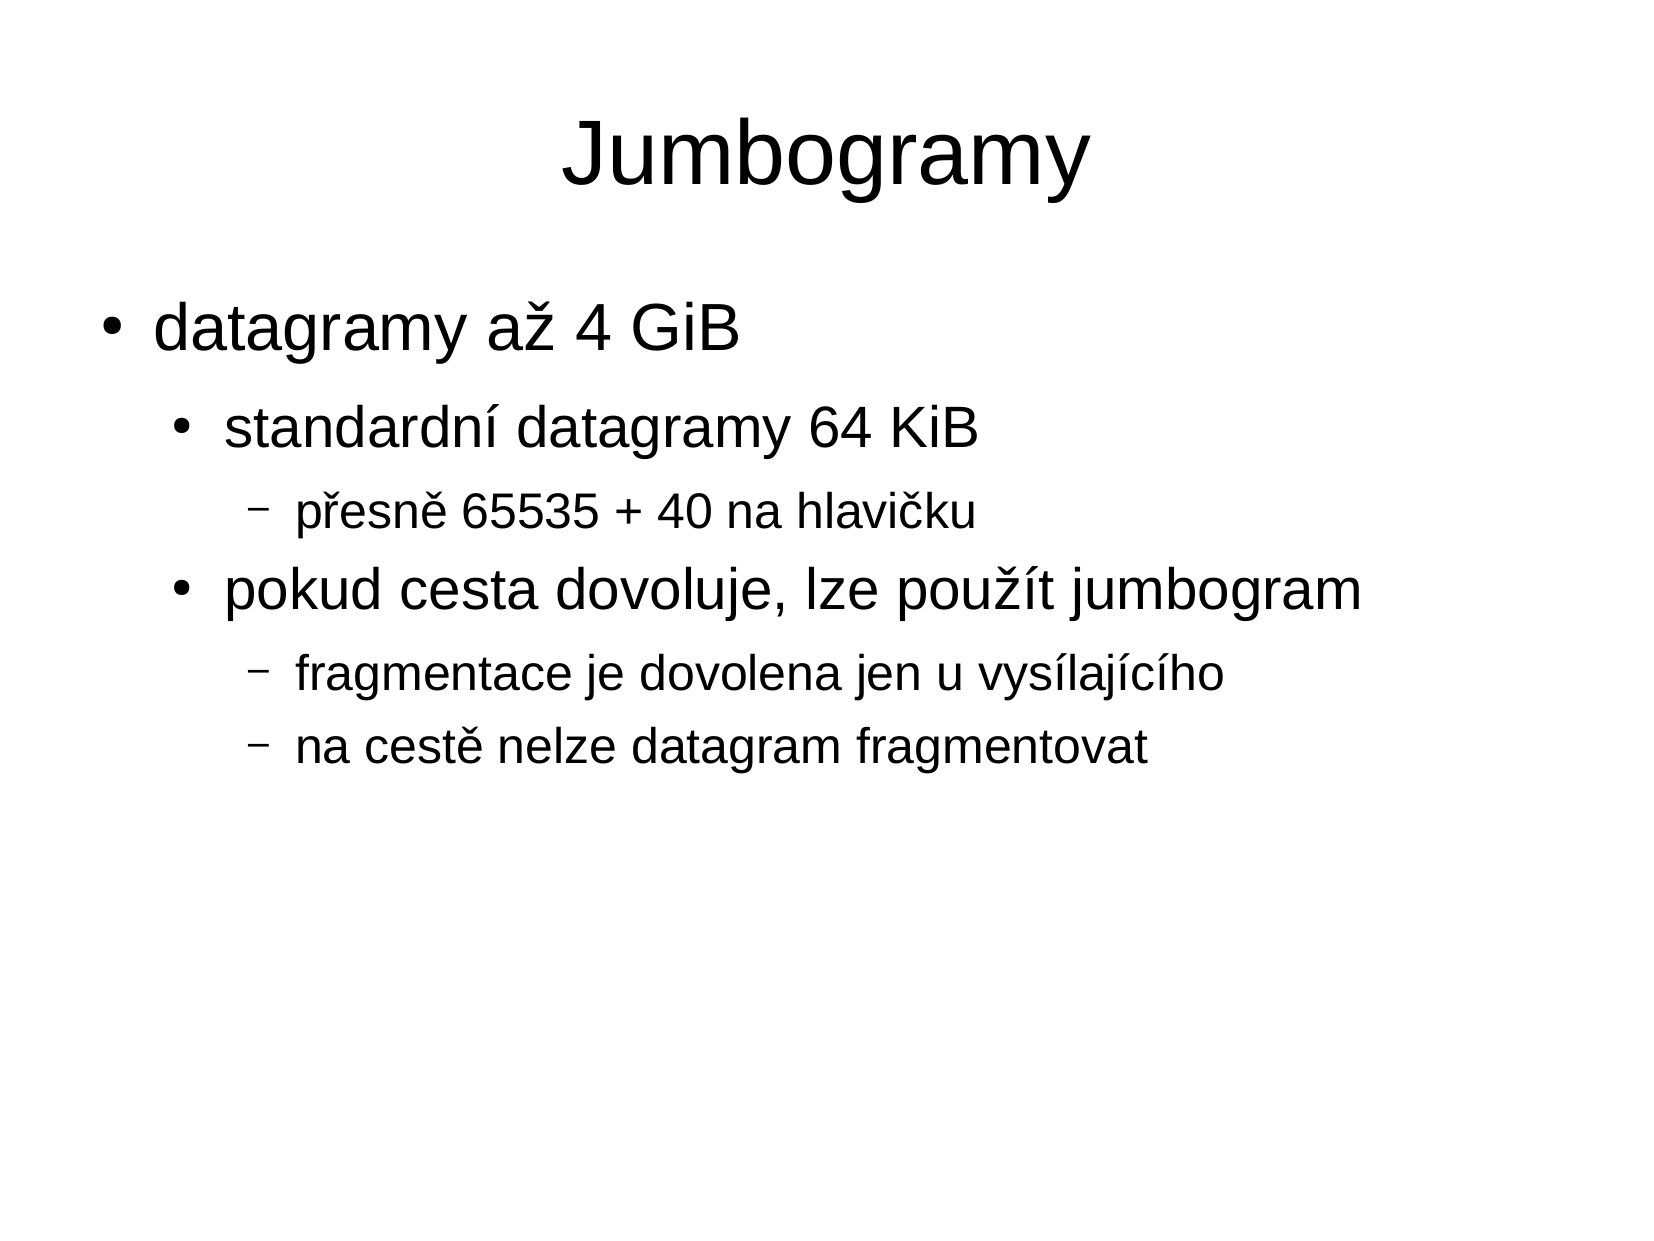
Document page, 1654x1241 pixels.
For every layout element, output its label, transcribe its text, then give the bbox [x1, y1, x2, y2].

title Jumbogramy [82, 49, 1571, 257]
list datagramy až 4 GiB standardní datagramy 64 KiB přesně 65535 + 40 na hlavičku pokud cesta dovoluje, lze použít jumbogram fragmentace je dovolena jen u vysílajícího na cestě nelze datagram fragmentovat [82, 290, 1571, 1109]
